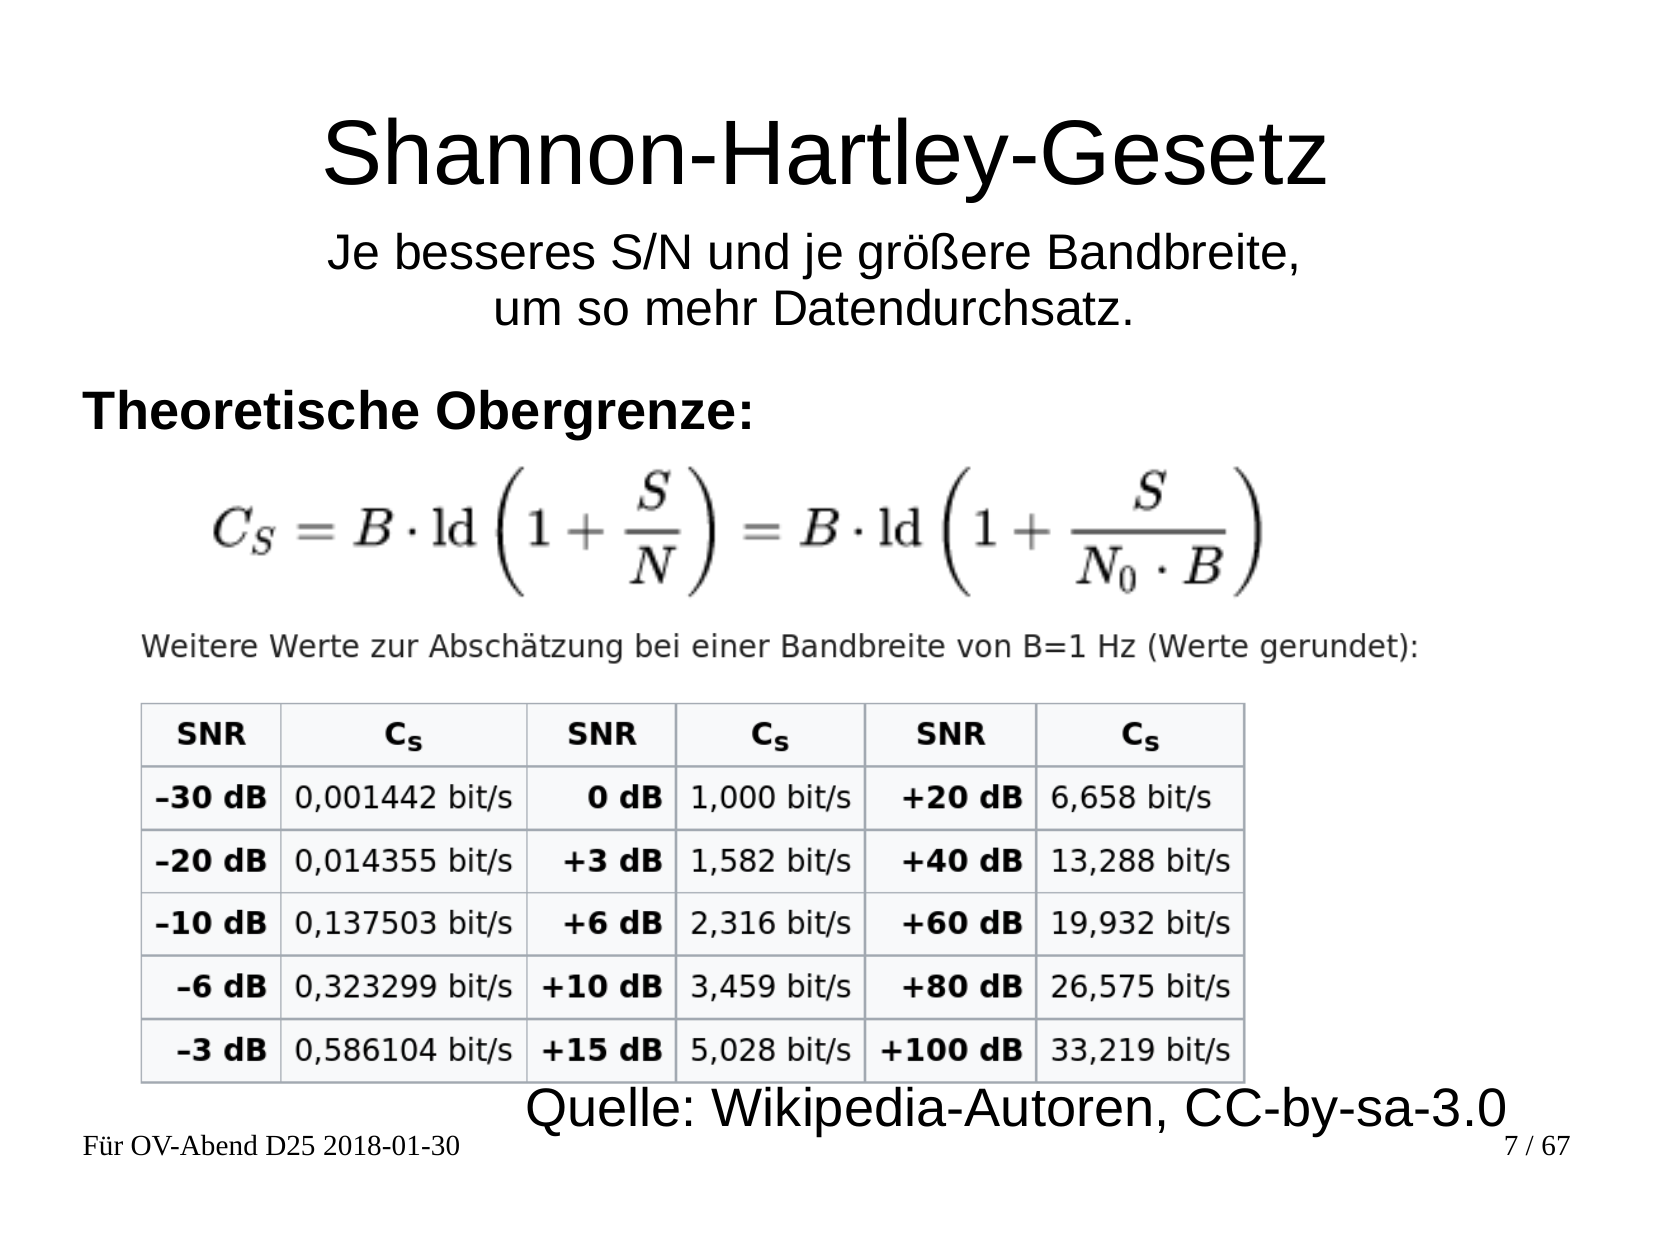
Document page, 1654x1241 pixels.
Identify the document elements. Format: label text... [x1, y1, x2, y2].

title Shannon-Hartley-Gesetz [82, 49, 1571, 257]
text_box Theoretische Obergrenze: [68, 373, 787, 449]
list Je besseres S/N und je größere Bandbreite, um so mehr Datendurchsatz. [70, 224, 1560, 355]
picture [118, 618, 1441, 1123]
text_box Quelle: Wikipedia-Autoren, CC-by-sa-3.0 [510, 1070, 1524, 1146]
picture [212, 460, 1273, 605]
